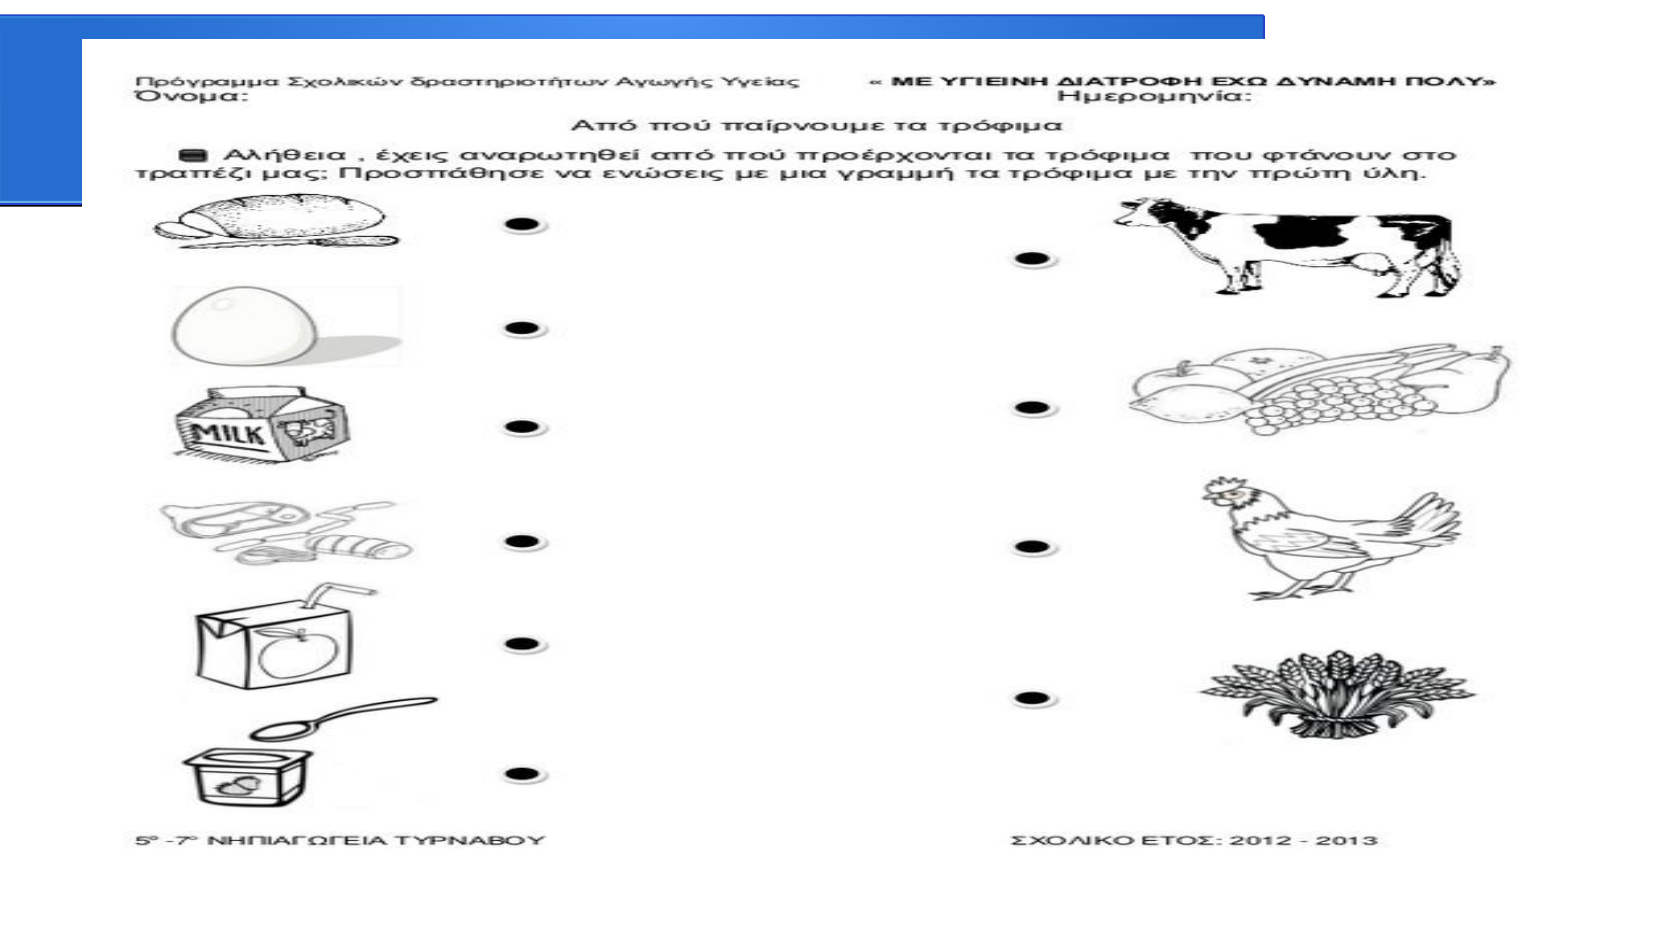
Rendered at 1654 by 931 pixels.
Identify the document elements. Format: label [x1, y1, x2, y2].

picture [82, 39, 1571, 898]
